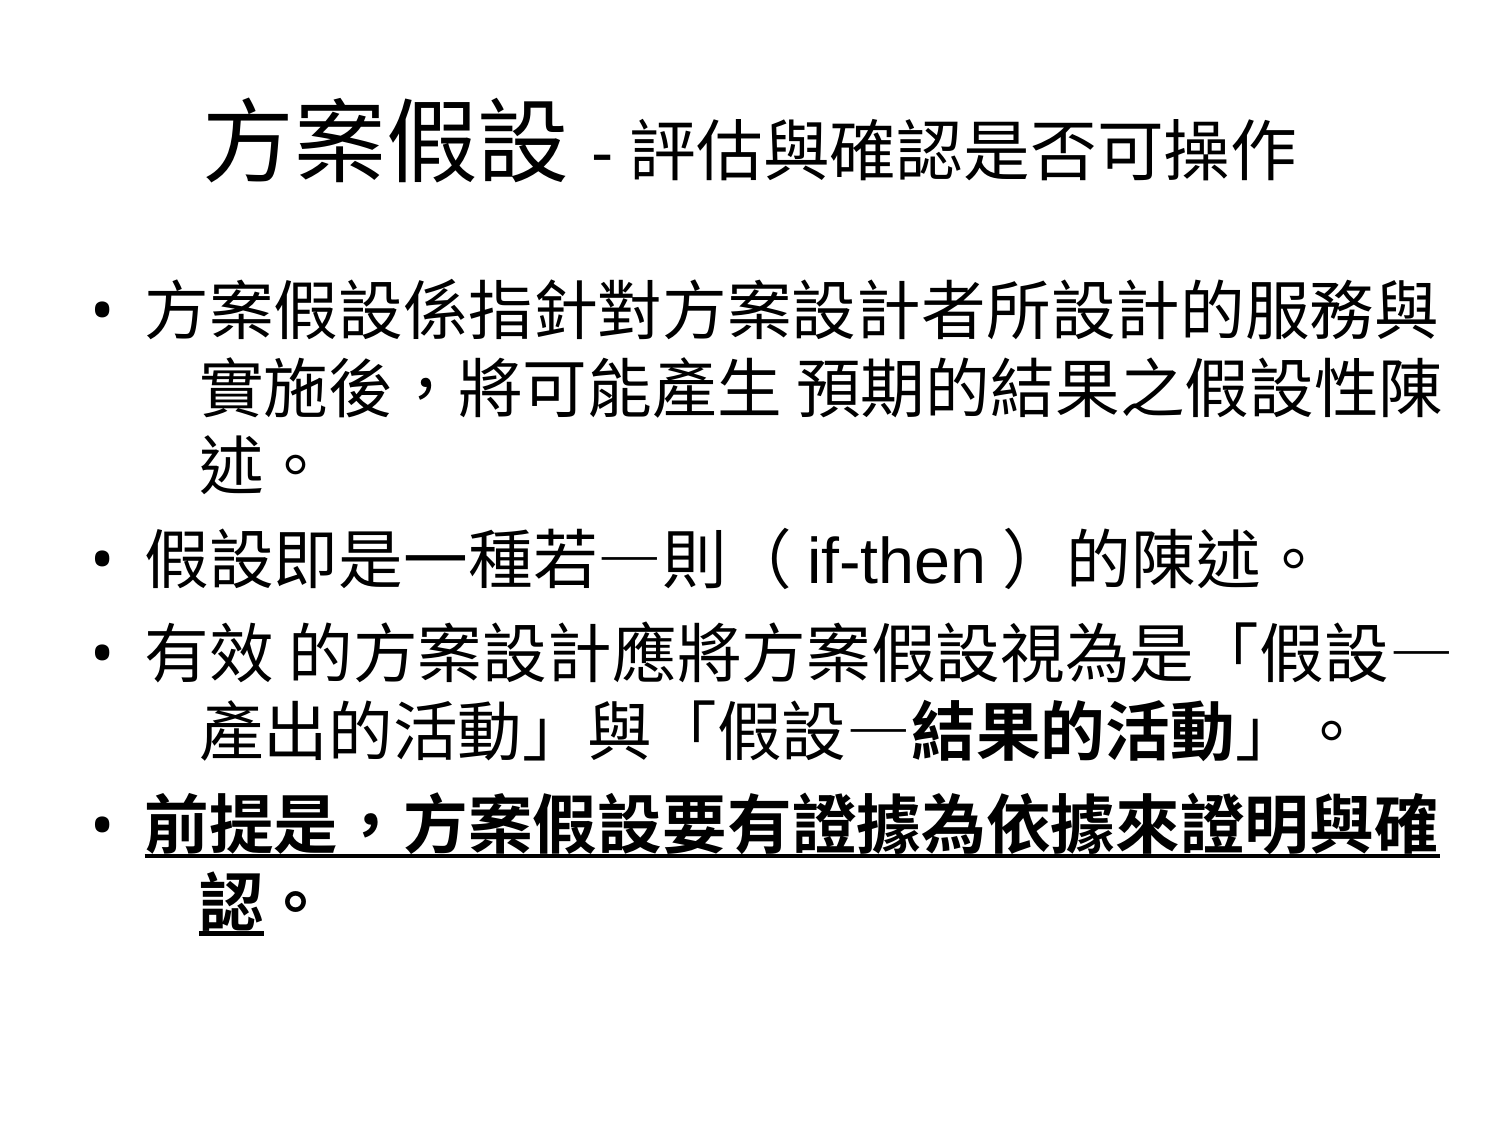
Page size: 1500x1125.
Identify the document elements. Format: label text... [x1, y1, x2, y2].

list 方案假設係指針對方案設計者所設計的服務與實施後，將可能產生 預期的結果之假設性陳述。 假設即是一種若—則（if-then）的陳述。 有效 的方案設計應將方案假設視為是「假設—產出的活動」與「假設—結果的活動」。 前提是，方案假設要有證據為依據來證明與確認。 [75, 262, 1471, 1005]
title 方案假設-評估與確認是否可操作 [75, 45, 1426, 233]
